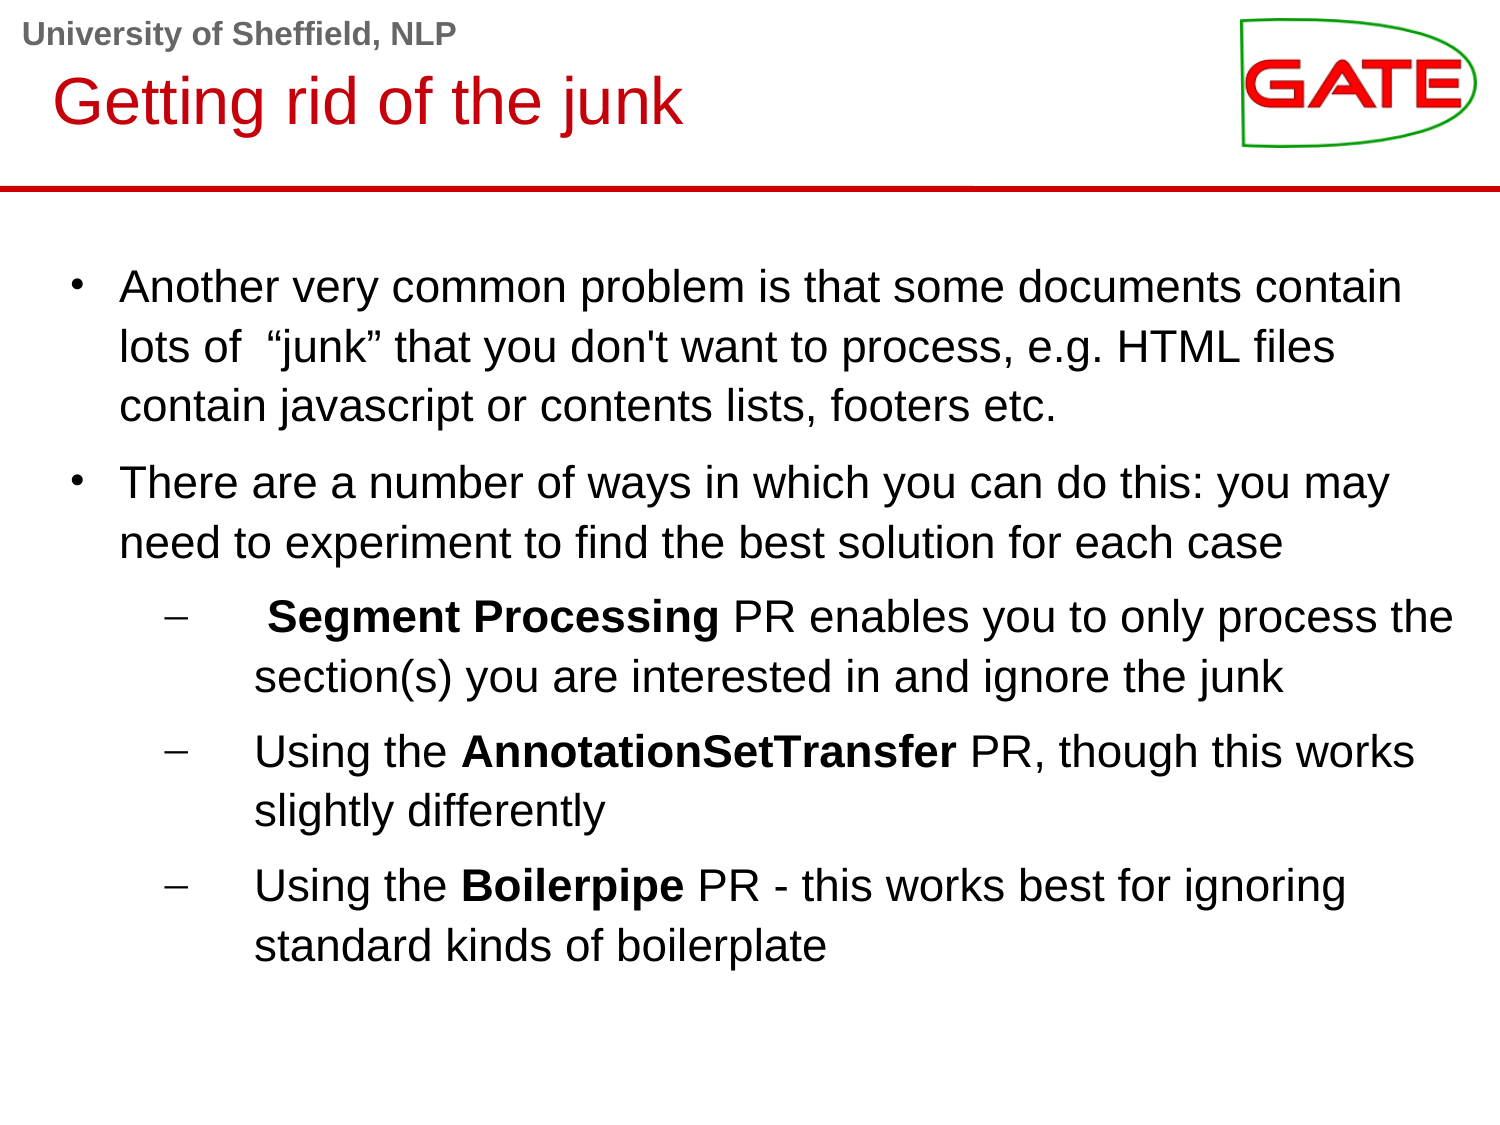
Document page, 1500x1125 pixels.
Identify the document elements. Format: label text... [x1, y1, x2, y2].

picture [1380, 18, 1477, 148]
title Getting rid of the junk [37, 0, 1380, 197]
list Another very common problem is that some documents contain lots of “junk” that you don't want to process, e.g. HTML files contain javascript or contents lists, footers etc. There are a number of ways in which you can do this: you may need to experiment to find the best solution for each case Segment Processing PR enables you to only process the section(s) you are interested in and ignore the junk Using the AnnotationSetTransfer PR, though this works slightly differently Using the Boilerpipe PR - this works best for ignoring standard kinds of boilerplate [0, 243, 1477, 1093]
